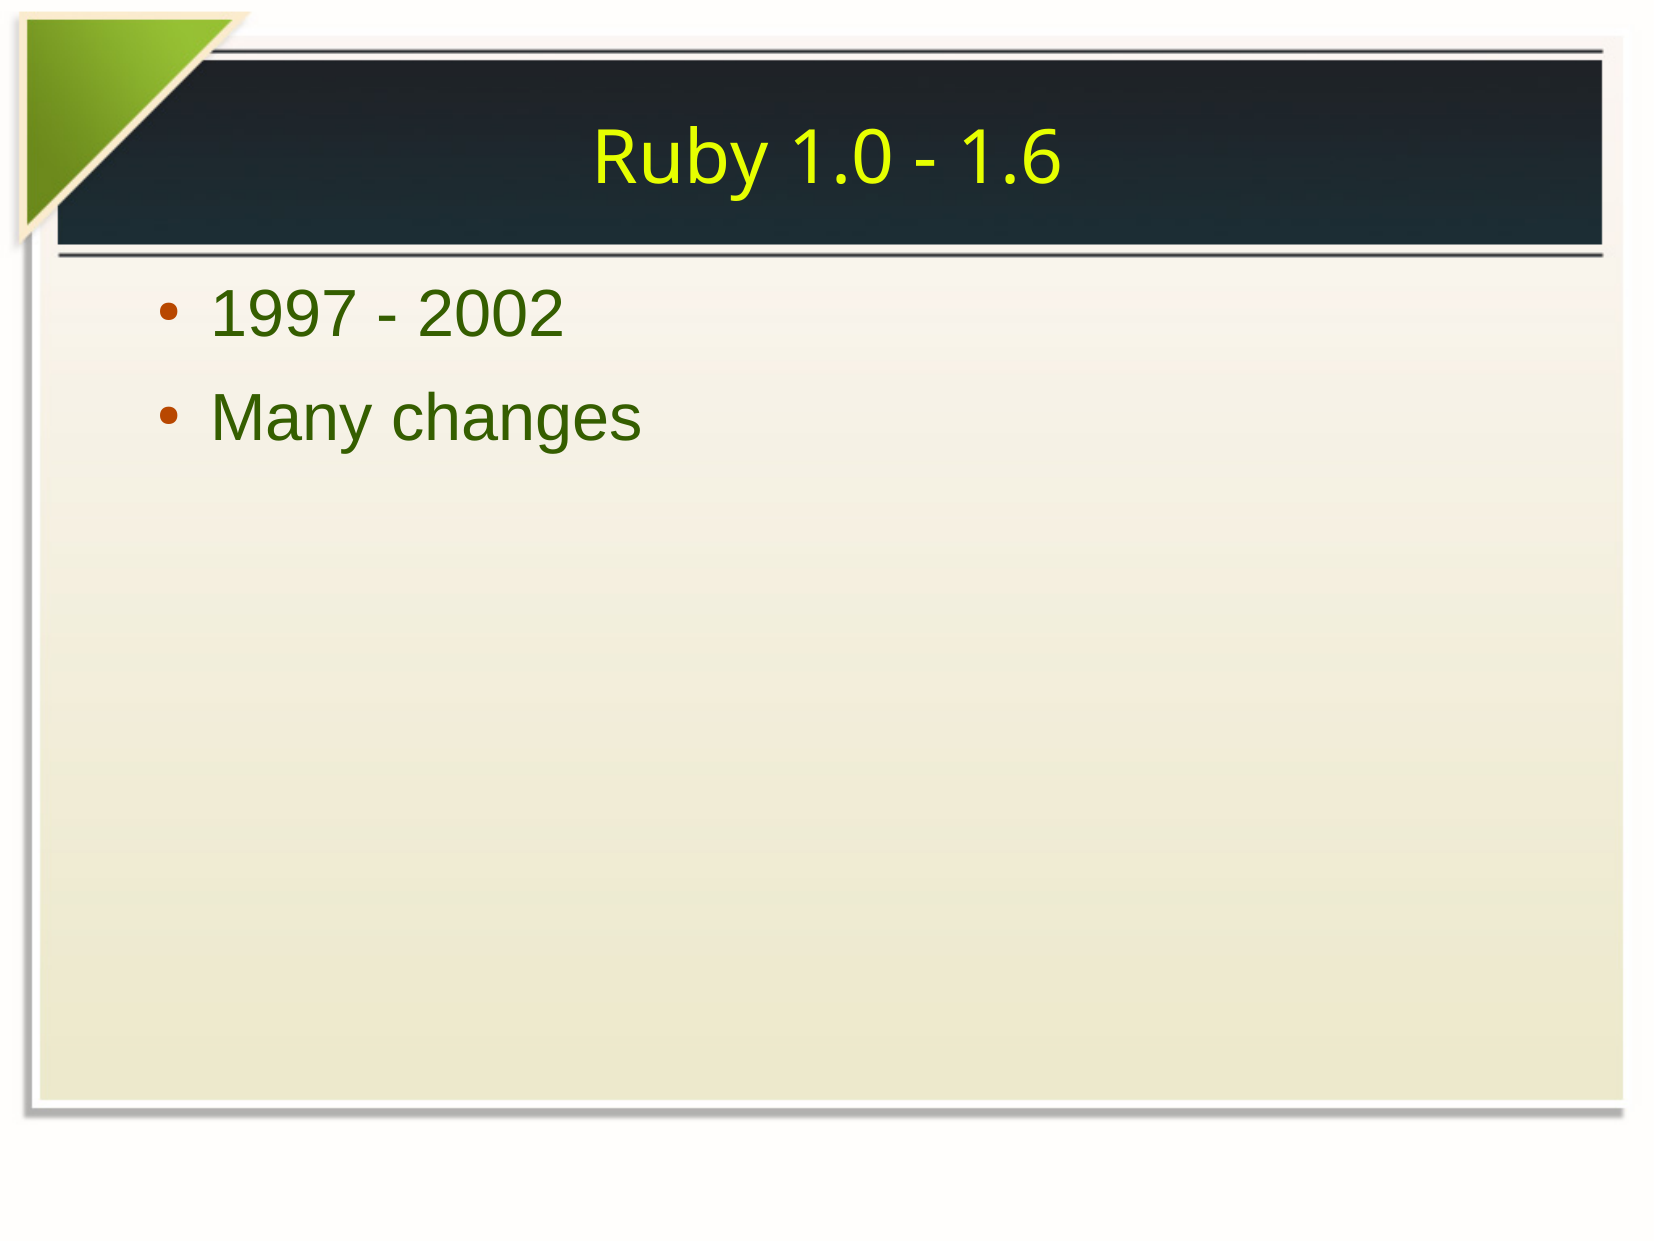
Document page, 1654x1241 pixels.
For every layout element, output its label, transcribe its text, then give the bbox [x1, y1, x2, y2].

list 1997 - 2002 Many changes [121, 276, 1534, 1087]
title Ruby 1.0 - 1.6 [121, 73, 1534, 237]
picture [0, 0, 1654, 1241]
